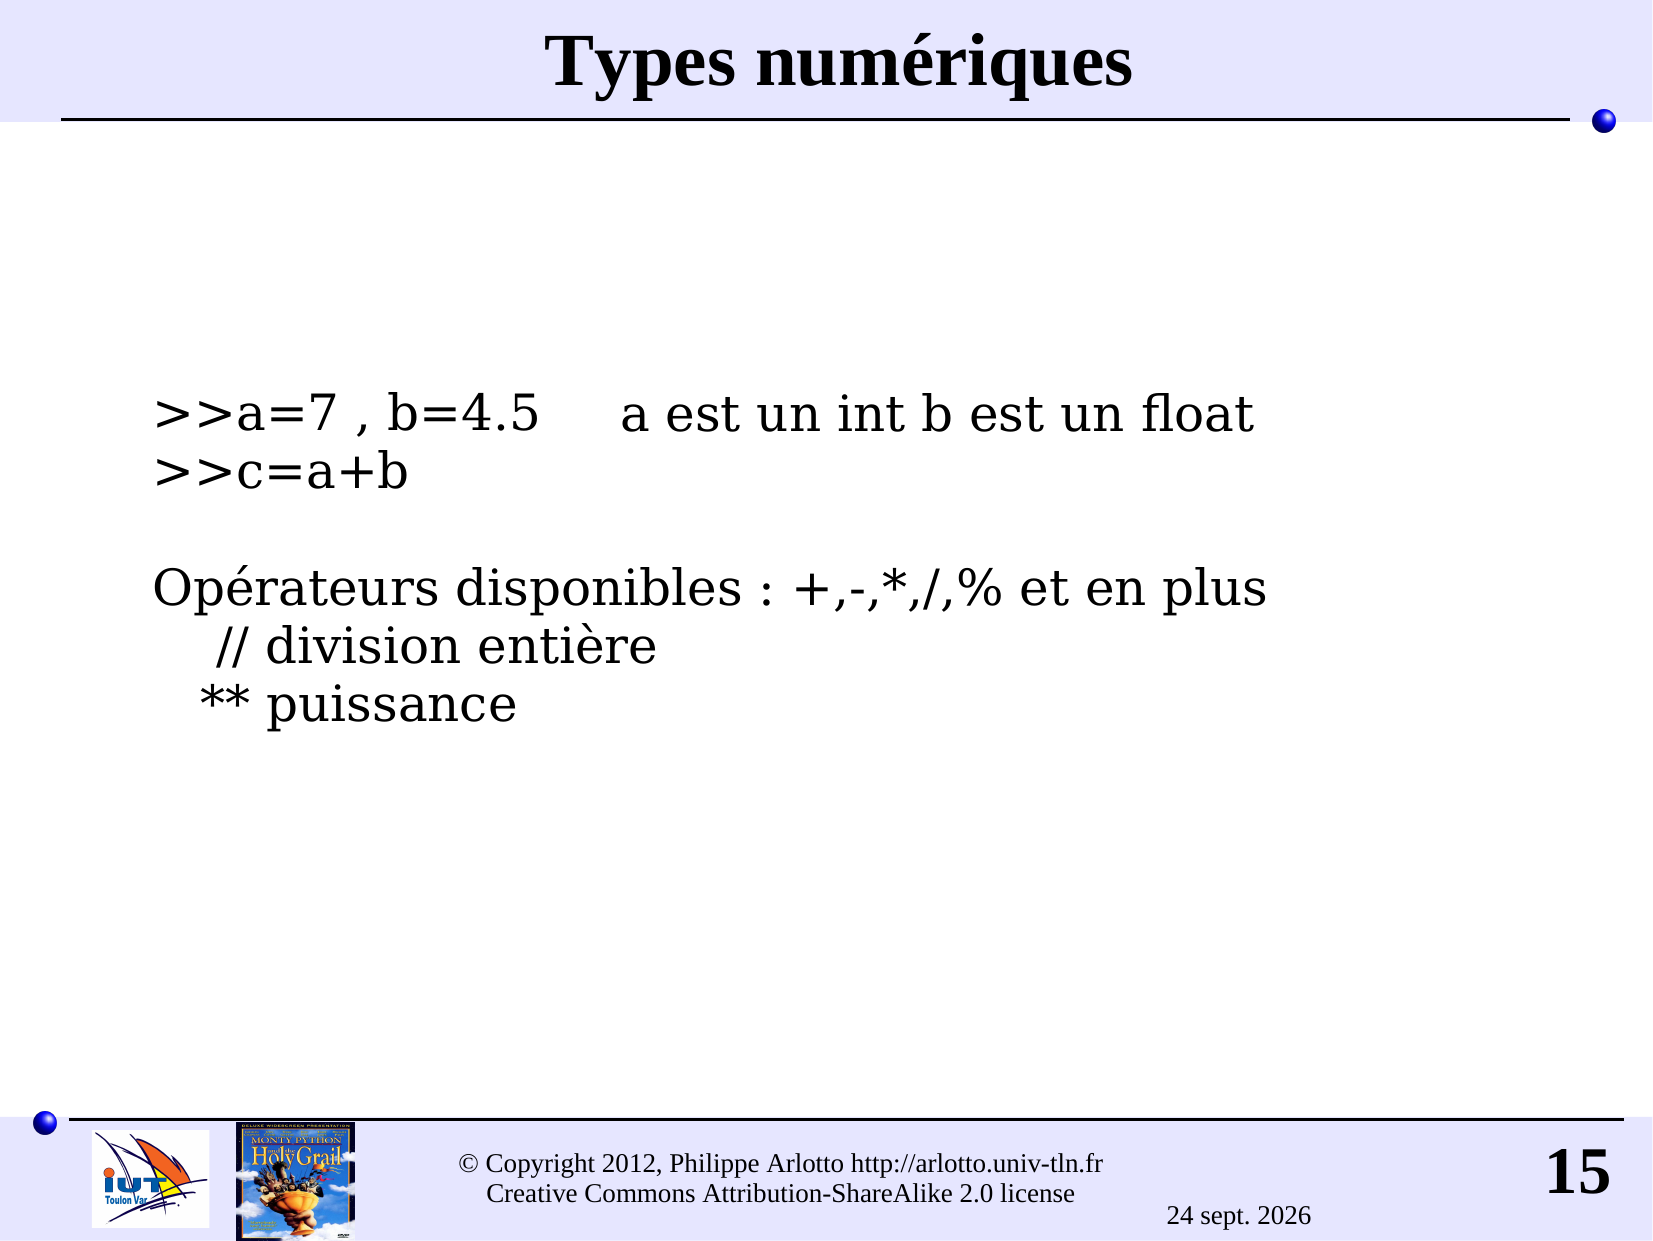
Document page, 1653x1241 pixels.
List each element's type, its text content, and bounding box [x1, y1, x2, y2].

title Types numériques [95, 14, 1585, 107]
text_box a est un int b est un float [620, 384, 1256, 444]
text_box >>a=7 , b=4.5 >>c=a+b Opérateurs disponibles : +,-,*,/,% et en plus // division entière ** puissance [152, 383, 1270, 970]
picture [236, 1122, 355, 1241]
